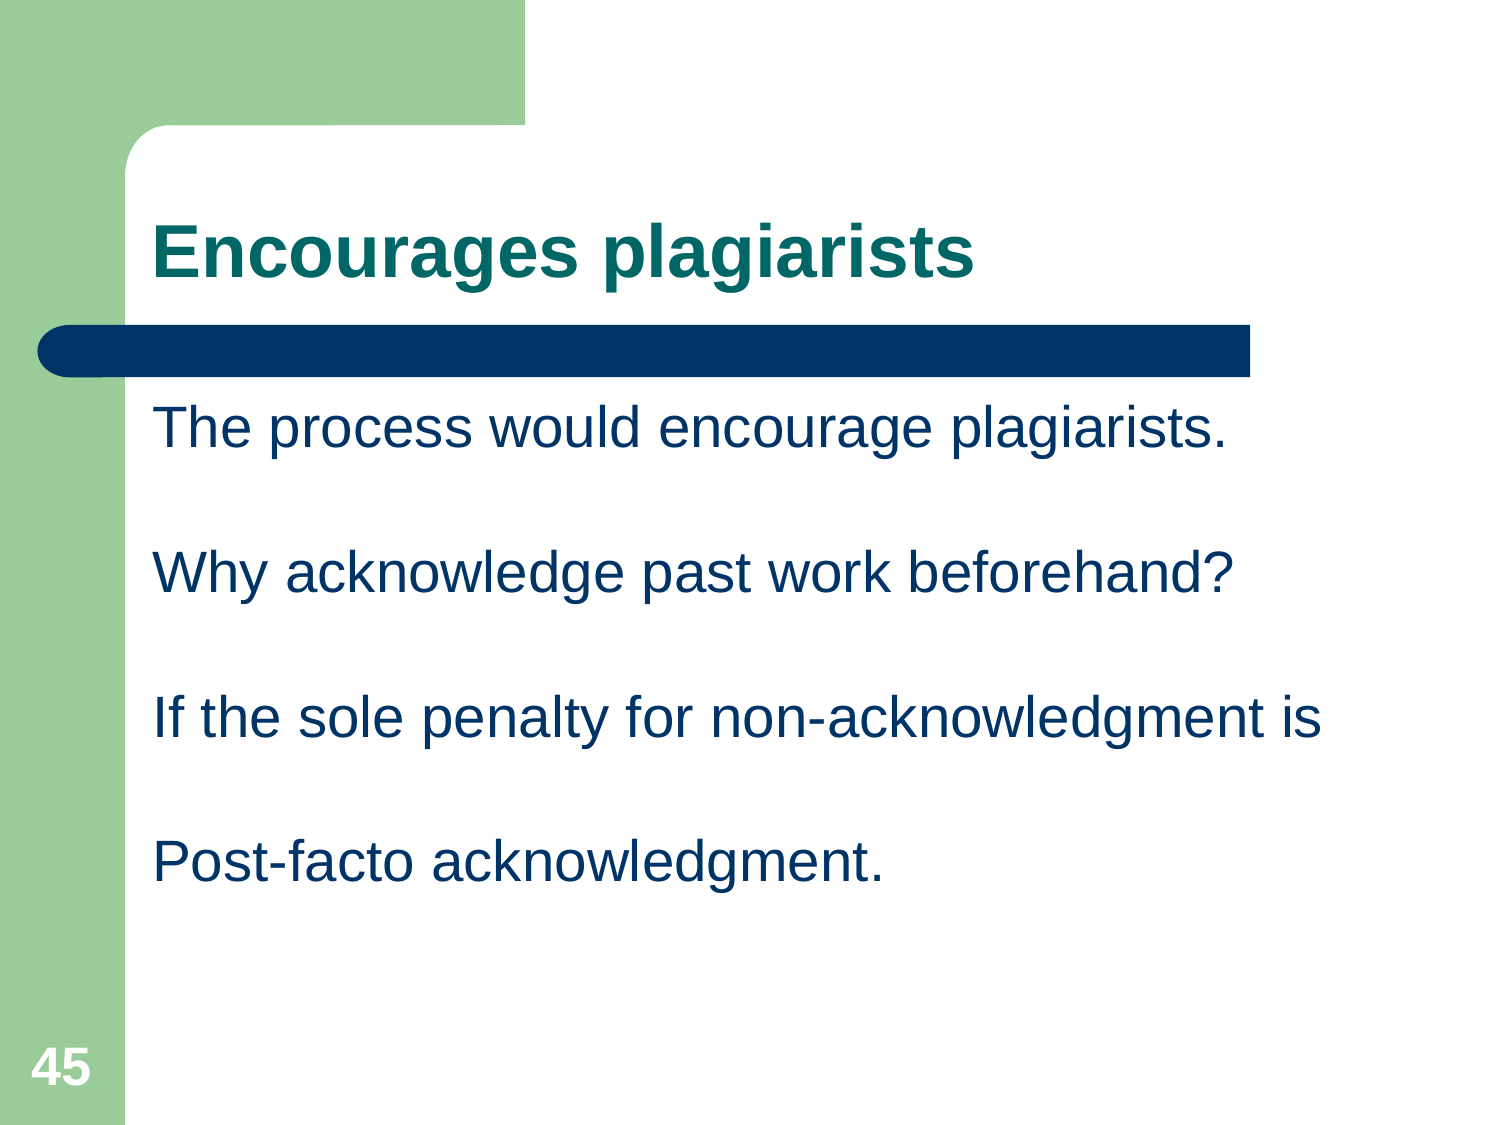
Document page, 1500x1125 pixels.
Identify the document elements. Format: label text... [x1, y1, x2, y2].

title Encourages plagiarists [136, 136, 1414, 301]
list The process would encourage plagiarists. Why acknowledge past work beforehand? If the sole penalty for non-acknowledgment is Post-facto acknowledgment. [137, 387, 1400, 1091]
